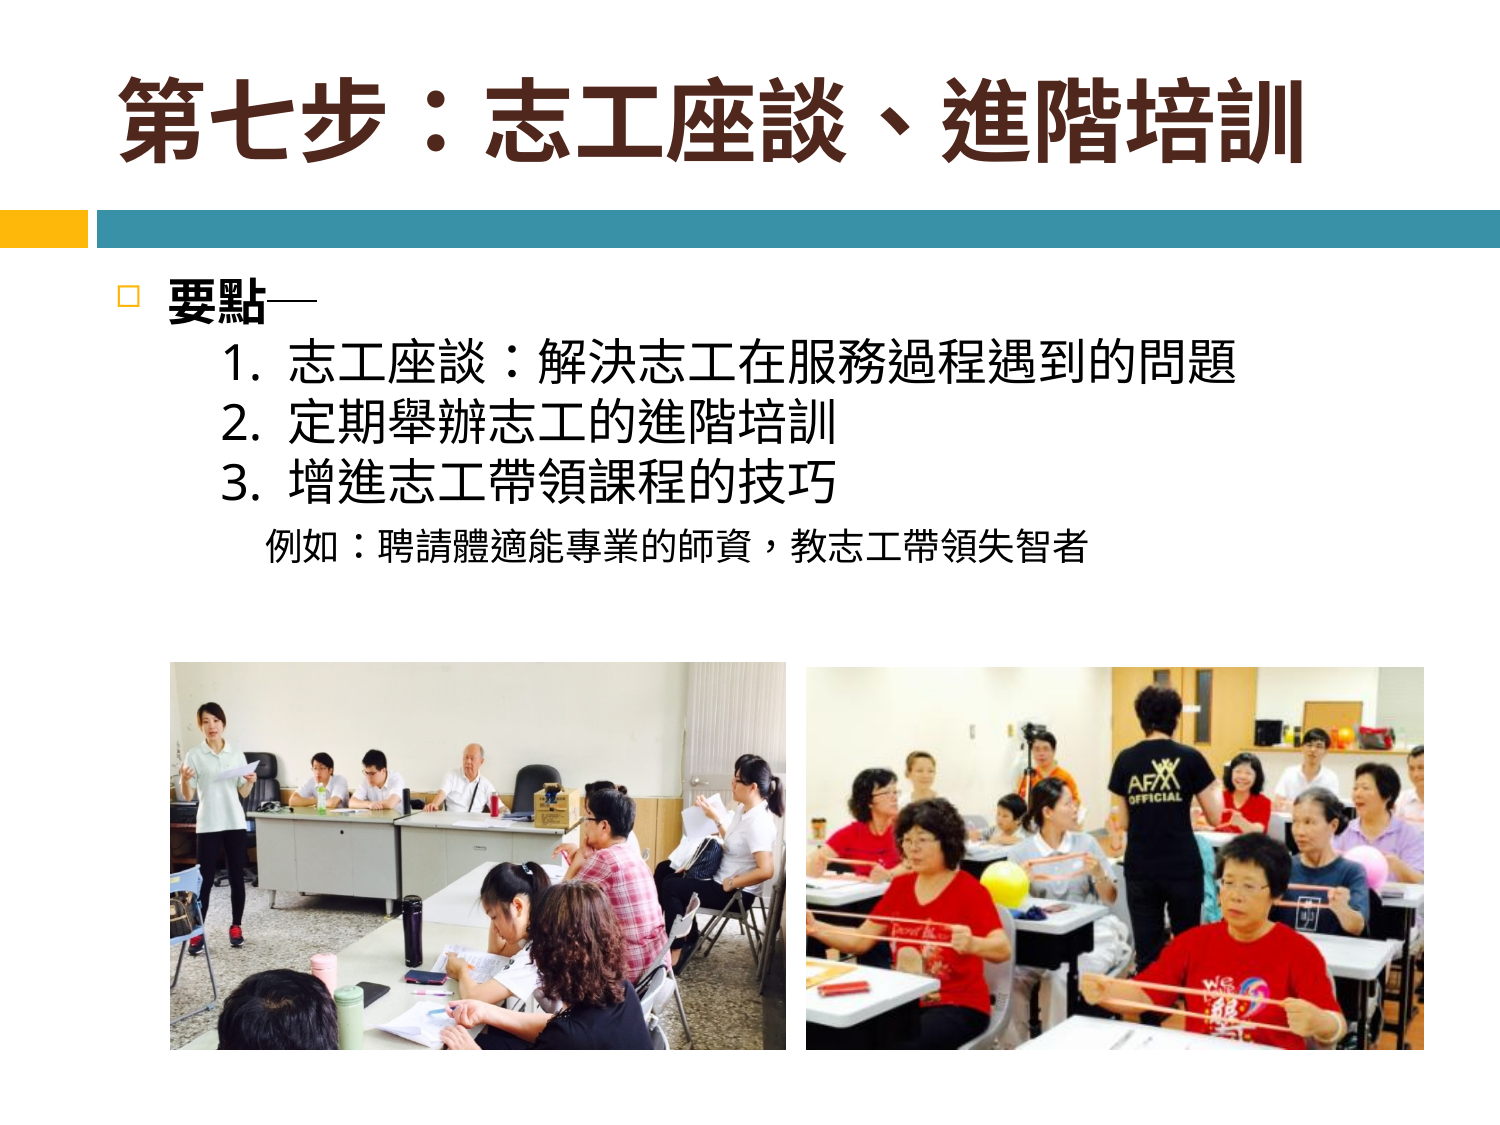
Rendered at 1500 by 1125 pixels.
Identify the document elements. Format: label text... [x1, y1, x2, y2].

title 第七步：志工座談、進階培訓 [100, 37, 1438, 201]
picture [170, 662, 786, 1050]
picture [806, 667, 1424, 1050]
list 要點─ 1. 志工座談：解決志工在服務過程遇到的問題 2. 定期舉辦志工的進階培訓 3. 增進志工帶領課程的技巧 例如：聘請體適能專業的師資，教志工帶領失智者 [100, 262, 1438, 1000]
